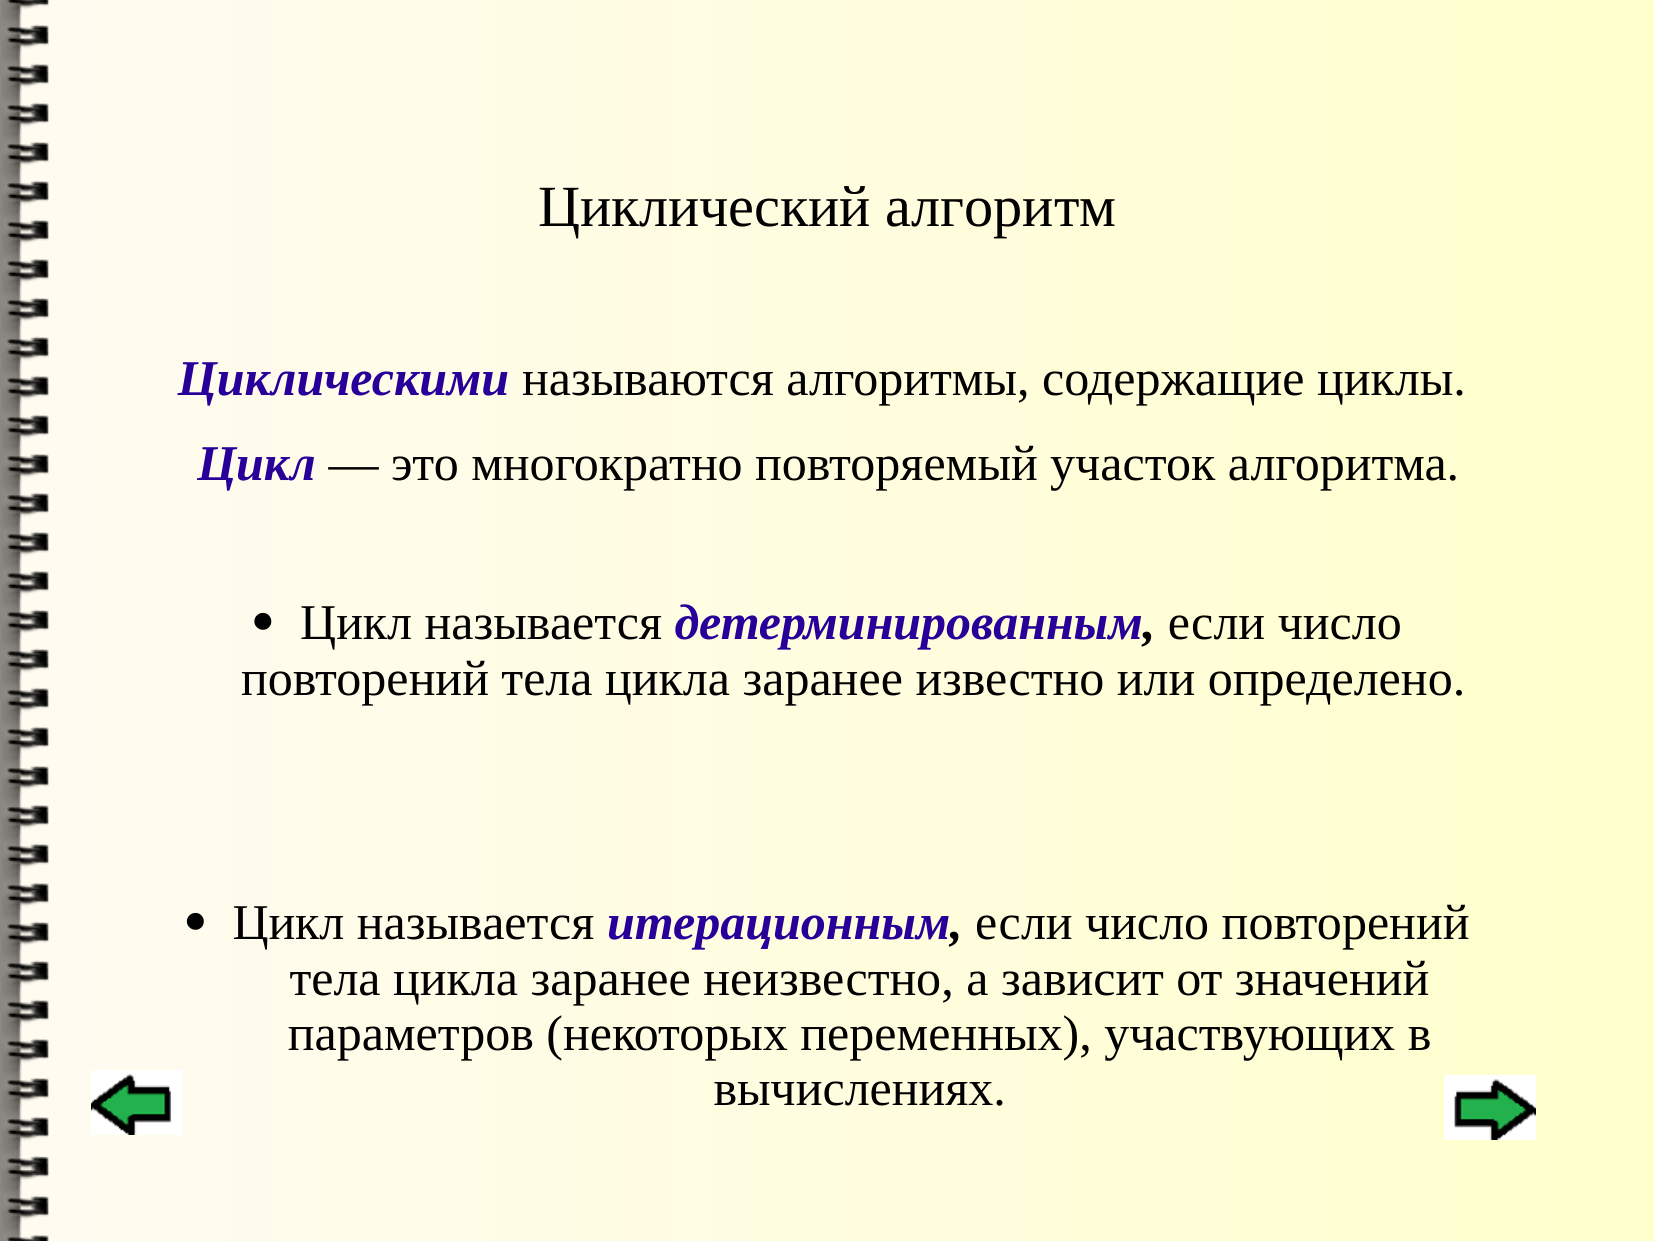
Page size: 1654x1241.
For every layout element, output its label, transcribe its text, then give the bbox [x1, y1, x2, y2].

title Циклический алгоритм [121, 102, 1534, 310]
list Циклическими называются алгоритмы, содержащие циклы. Цикл — это многократно повторяемый участок алгоритма.  Цикл называется детерминированным, если число повторений тела цикла заранее известно или определено.  Цикл называется итерационным, если число повторений тела цикла заранее неизвестно, а зависит от значений параметров (некоторых переменных), участвующих в вычислениях. [134, 350, 1516, 1141]
picture [0, 0, 1654, 1241]
picture [1444, 1075, 1536, 1140]
picture [91, 1070, 182, 1135]
